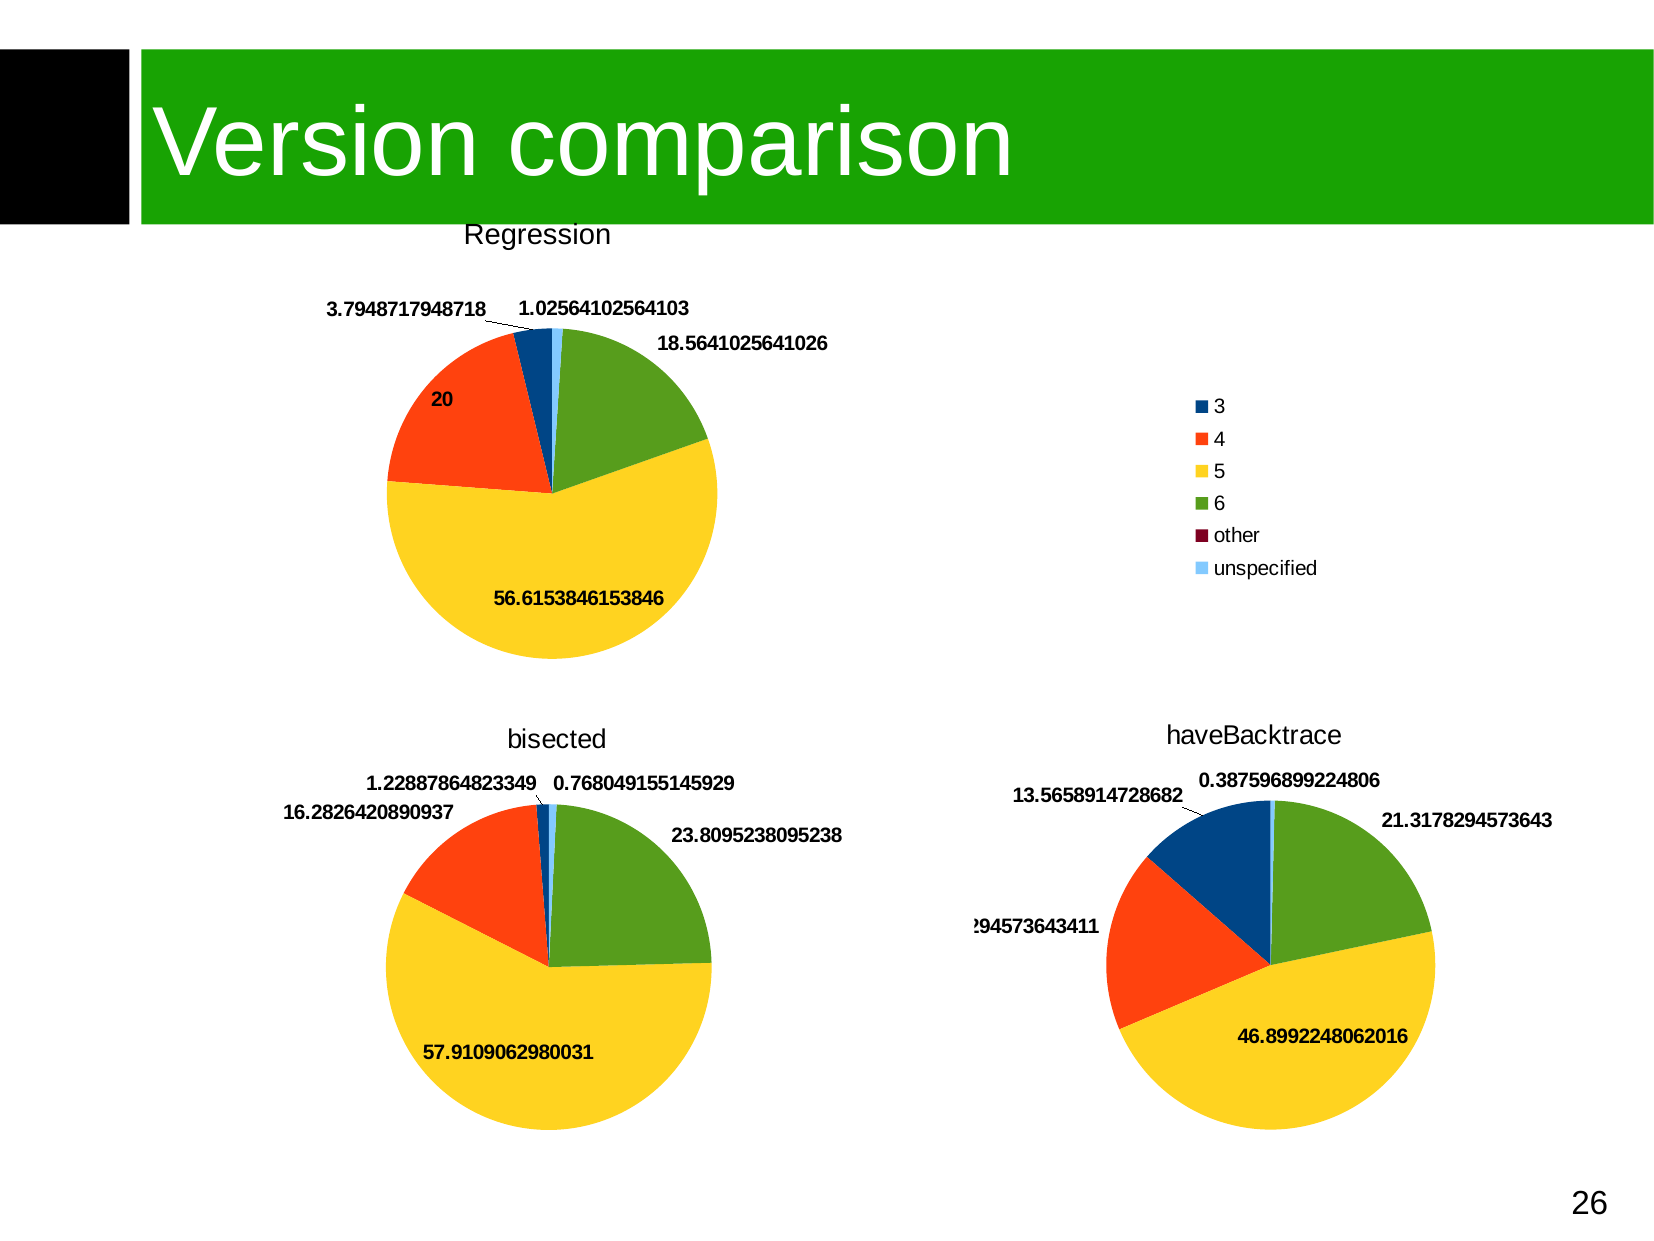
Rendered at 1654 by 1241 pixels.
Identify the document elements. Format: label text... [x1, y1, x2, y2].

chart [11, 283, 1644, 1170]
title Version comparison [152, 72, 1654, 211]
text_box Regression [448, 210, 674, 259]
